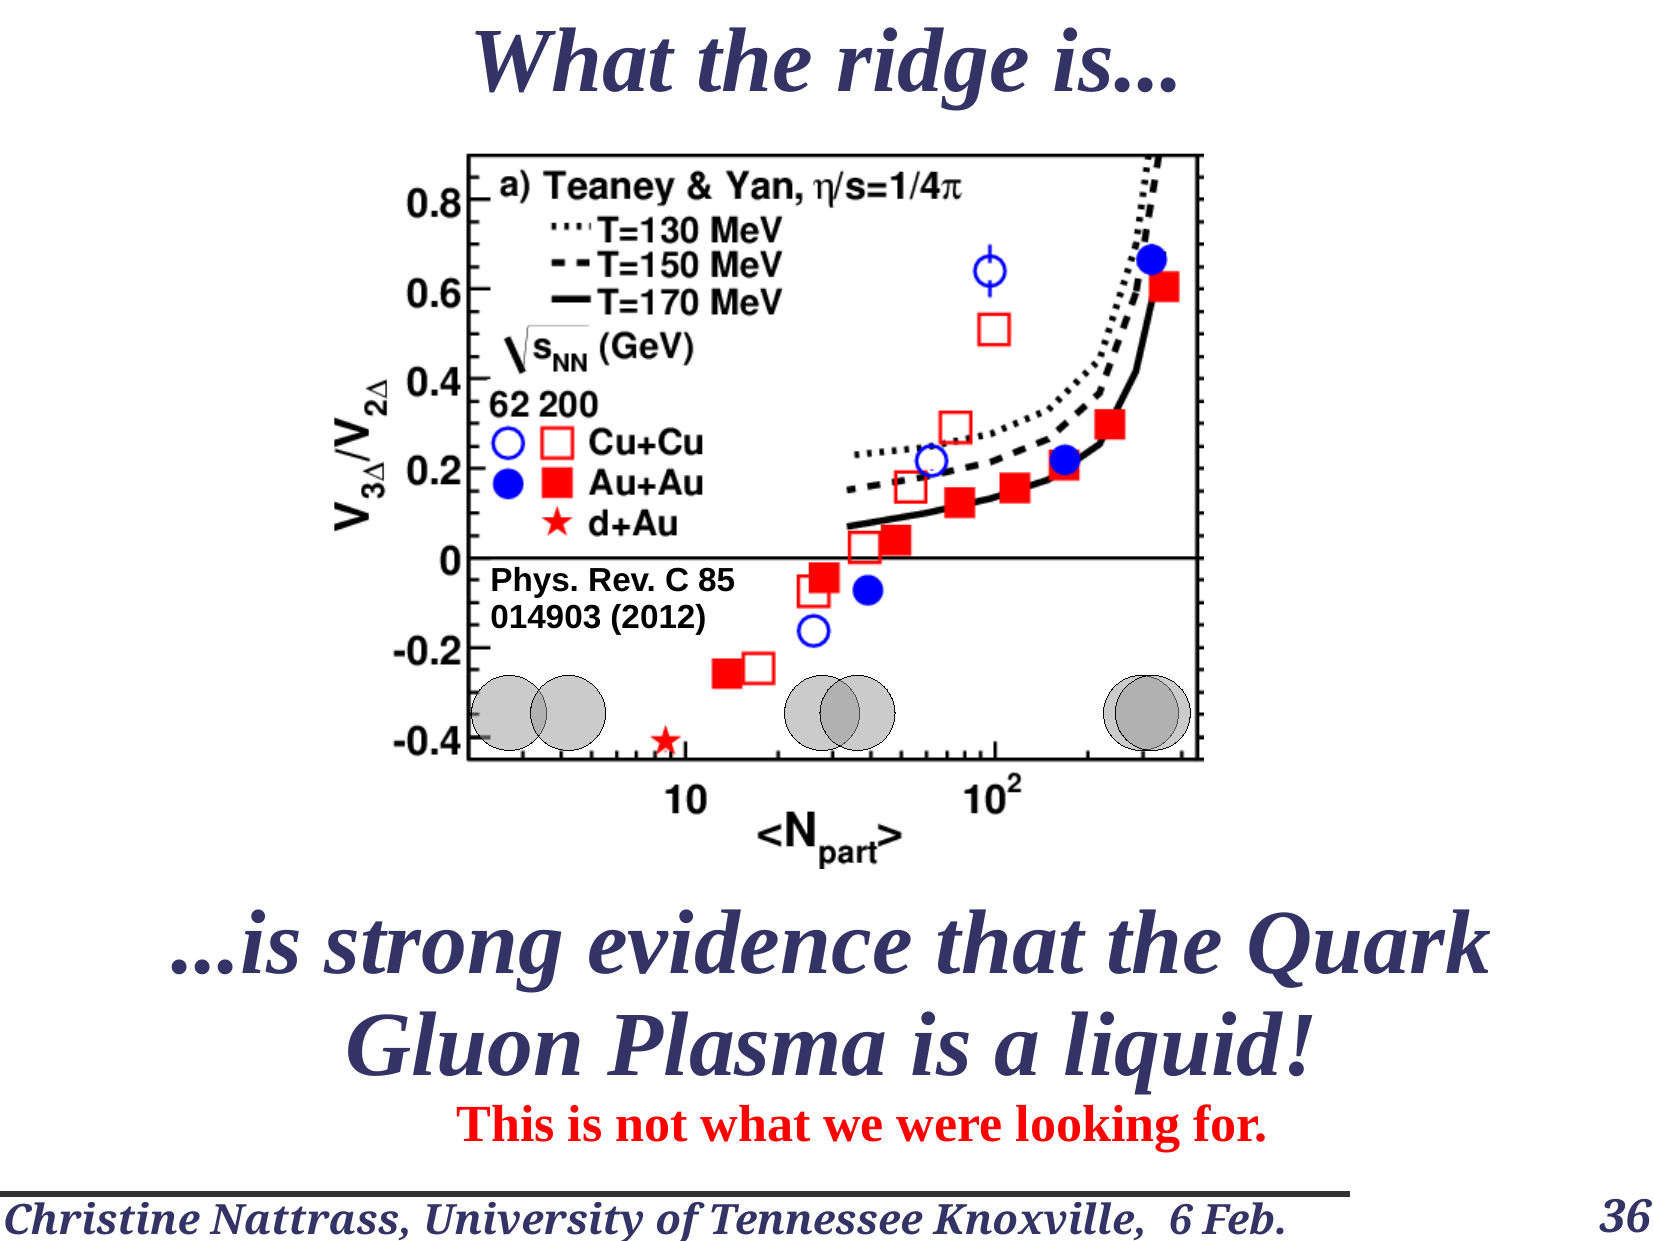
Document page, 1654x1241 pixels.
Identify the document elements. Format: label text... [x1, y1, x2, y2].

text_box [784, 675, 896, 751]
title ...is strong evidence that the Quark Gluon Plasma is a liquid! [88, 890, 1577, 1098]
text_box Phys. Rev. C 85 014903 (2012) [475, 554, 990, 667]
text_box [471, 675, 606, 751]
text_box This is not what we were looking for. [187, 1087, 1538, 1160]
picture [303, 148, 1204, 869]
text_box [1103, 675, 1191, 751]
title What the ridge is... [82, 8, 1571, 113]
